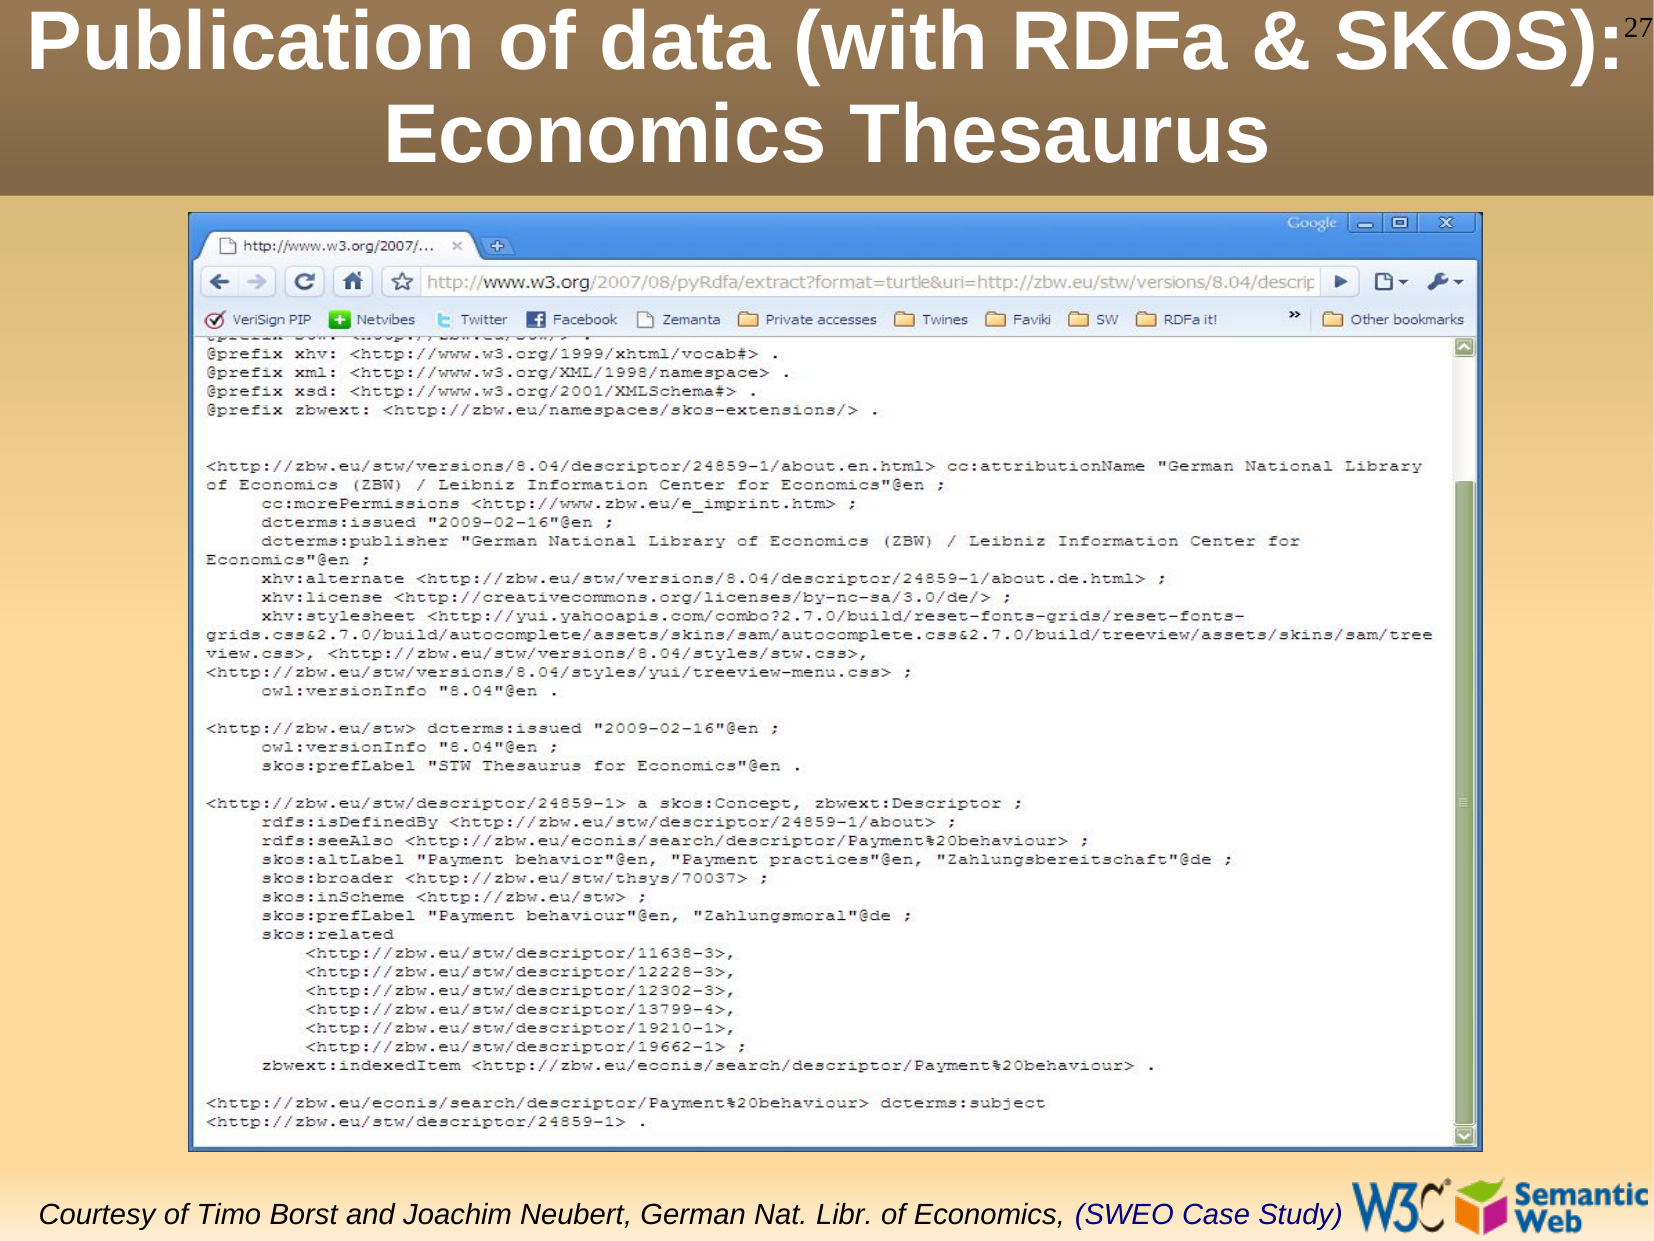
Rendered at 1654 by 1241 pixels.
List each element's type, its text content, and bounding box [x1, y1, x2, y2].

text_box Courtesy of Timo Borst and Joachim Neubert, German Nat. Libr. of Economics, (SWEO Case Study) [23, 1192, 1359, 1241]
title Publication of data (with RDFa & SKOS): Economics Thesaurus [0, 0, 1654, 180]
picture [0, 180, 1654, 1241]
